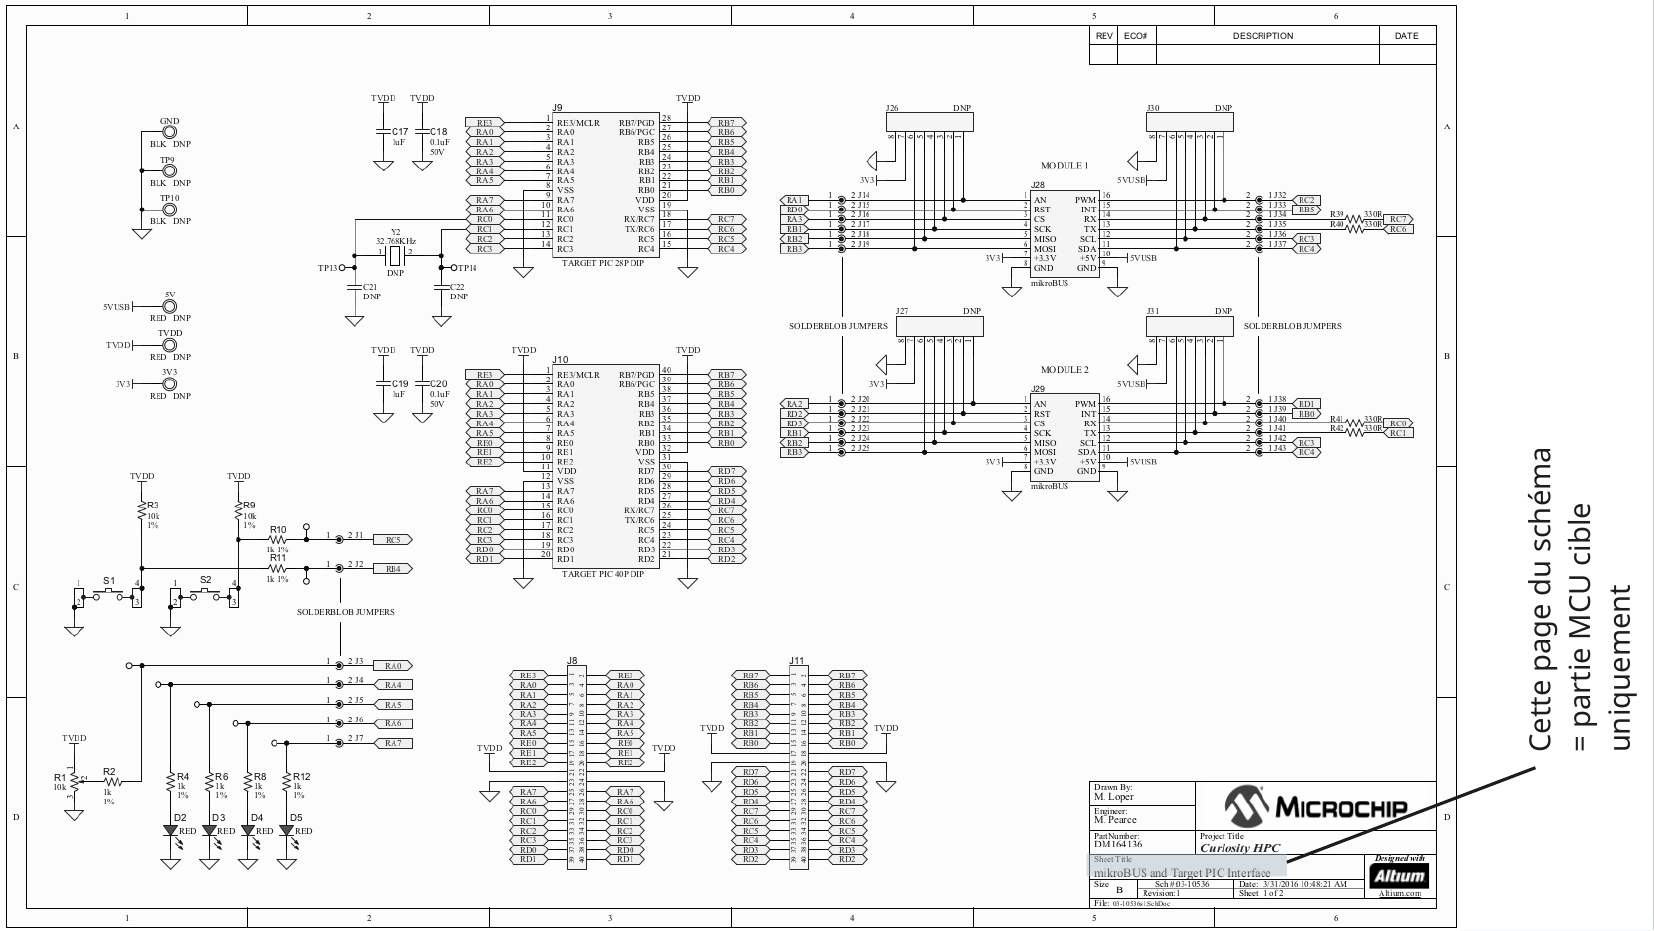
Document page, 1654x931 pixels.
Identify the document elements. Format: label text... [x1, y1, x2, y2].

picture [0, 0, 1460, 931]
text_box Cette page du schéma = partie MCU cible uniquement [1511, 324, 1625, 768]
text_box [1460, 0, 1654, 931]
text_box [1086, 853, 1287, 877]
